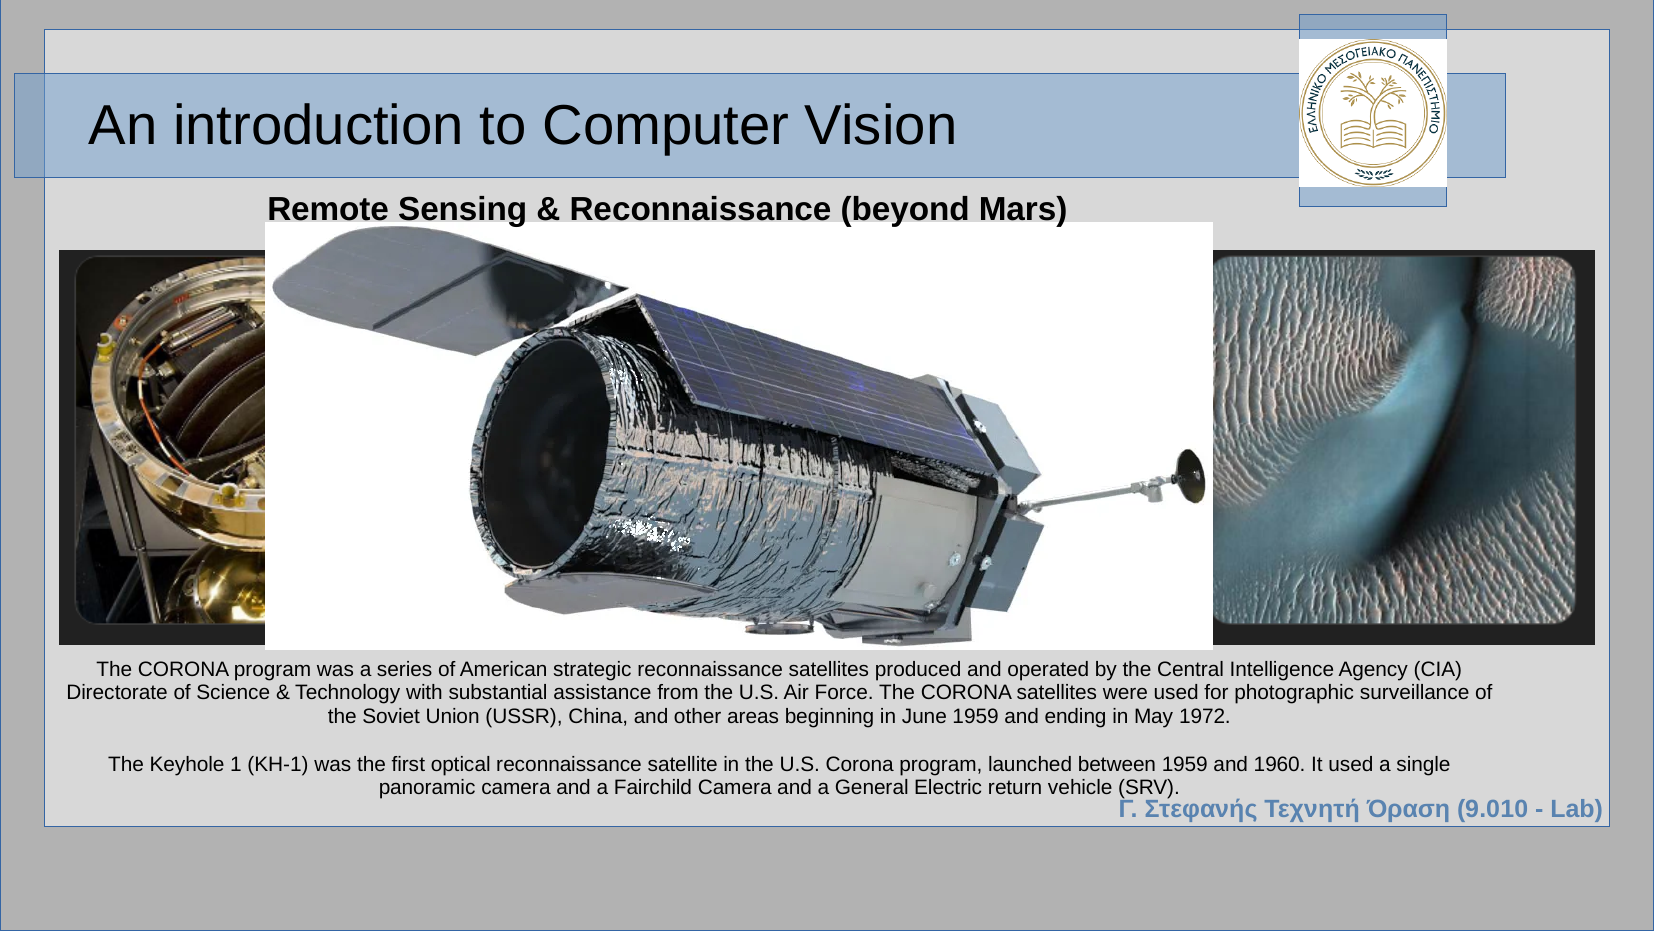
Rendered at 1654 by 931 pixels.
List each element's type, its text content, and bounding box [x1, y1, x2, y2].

title An introduction to Computer Vision [88, 73, 1299, 178]
text_box Remote Sensing & Reconnaissance (beyond Mars) [66, 183, 1270, 235]
picture [1299, 39, 1447, 187]
picture [59, 235, 1595, 650]
text_box Γ. Στεφανής Τεχνητή Όραση (9.010 - Lab) [1092, 772, 1630, 844]
title An introduction to Computer Vision [1447, 73, 1506, 178]
text_box The CORONA program was a series of American strategic reconnaissance satellites produced and operated by the Central Intelligence Agency (CIA) Directorate of Science & Technology with substantial assistance from the U.S. Air Force. The CORONA satellites were used for photographic surveillance of the Soviet Union (USSR), China, and other areas beginning in June 1959 and ending in May 1972. The Keyhole 1 (KH-1) was the first optical reconnaissance satellite in the U.S. Corona program, launched between 1959 and 1960. It used a single panoramic camera and a Fairchild Camera and a General Electric return vehicle (SRV). [46, 602, 1512, 807]
